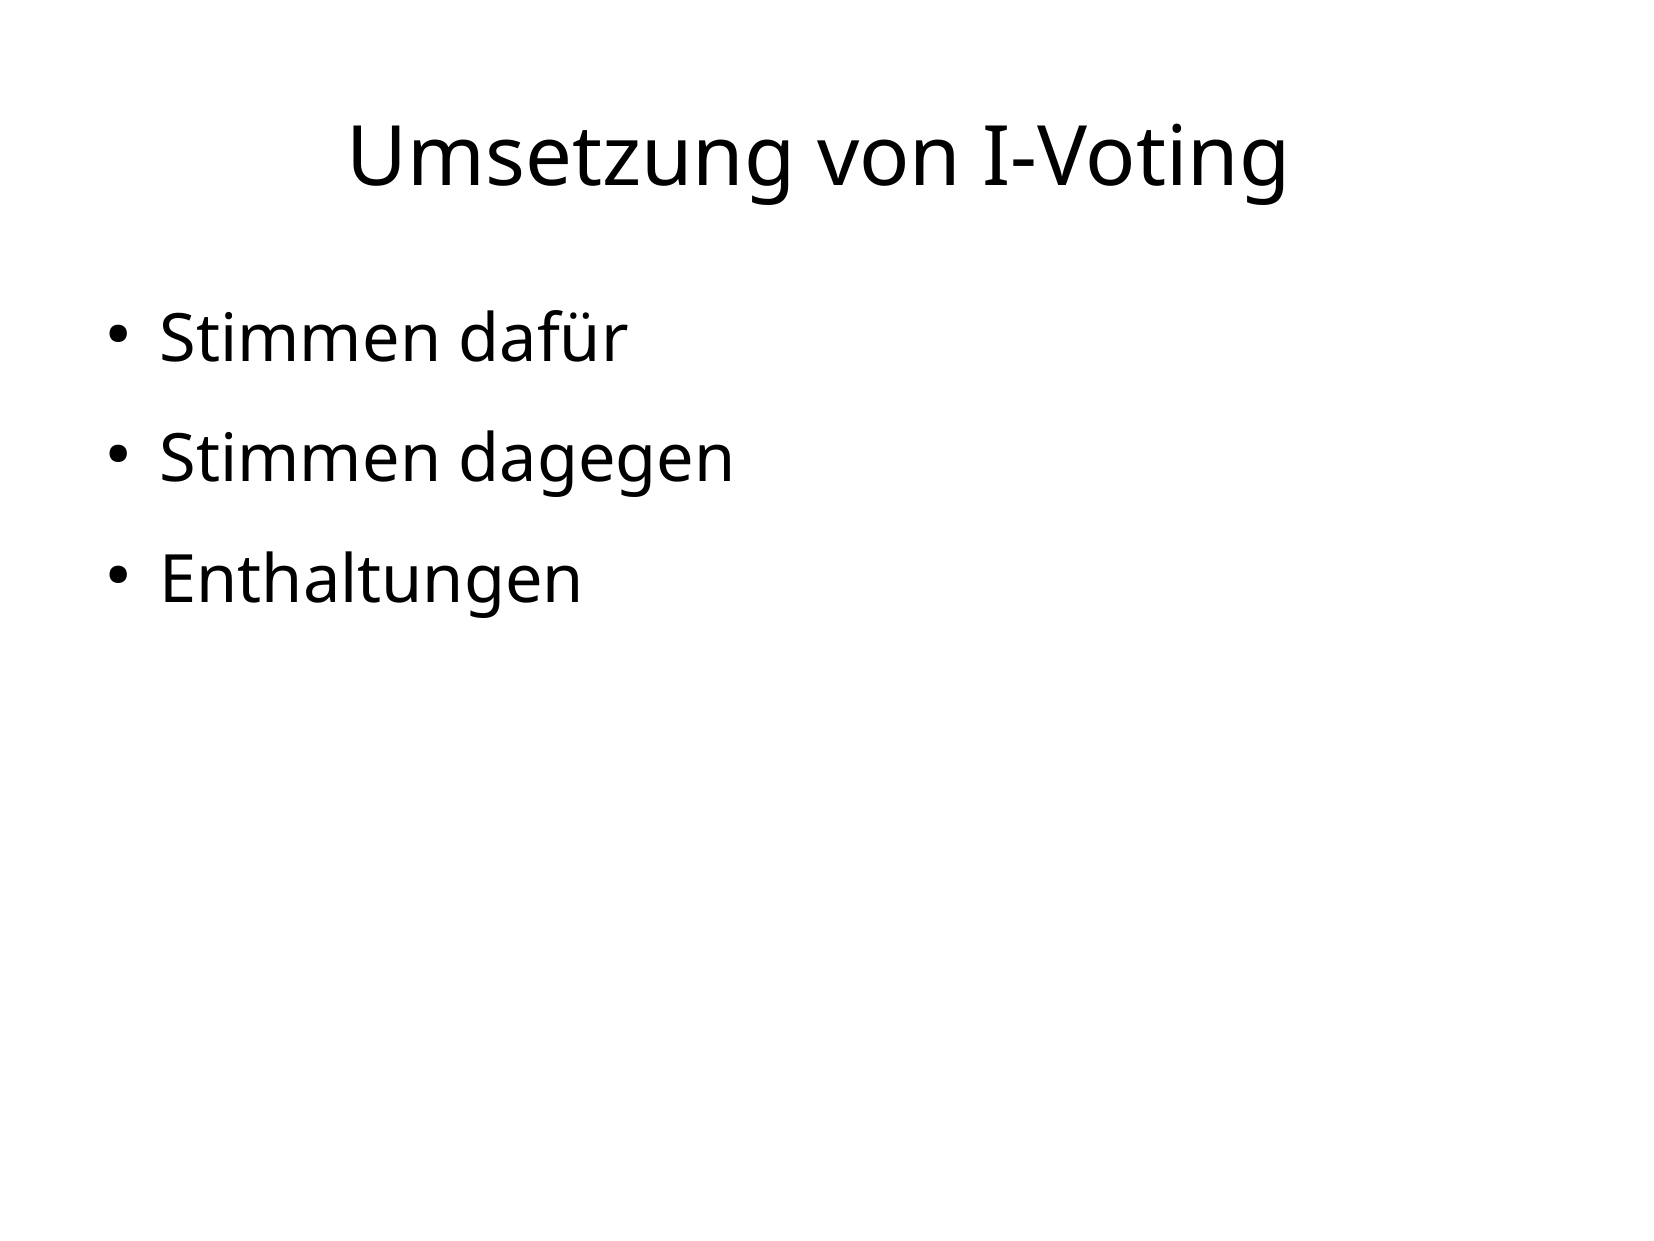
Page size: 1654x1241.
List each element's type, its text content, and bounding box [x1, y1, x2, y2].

list Stimmen dafür Stimmen dagegen Enthaltungen [88, 290, 1572, 1094]
title Umsetzung von I-Voting [82, 56, 1571, 250]
